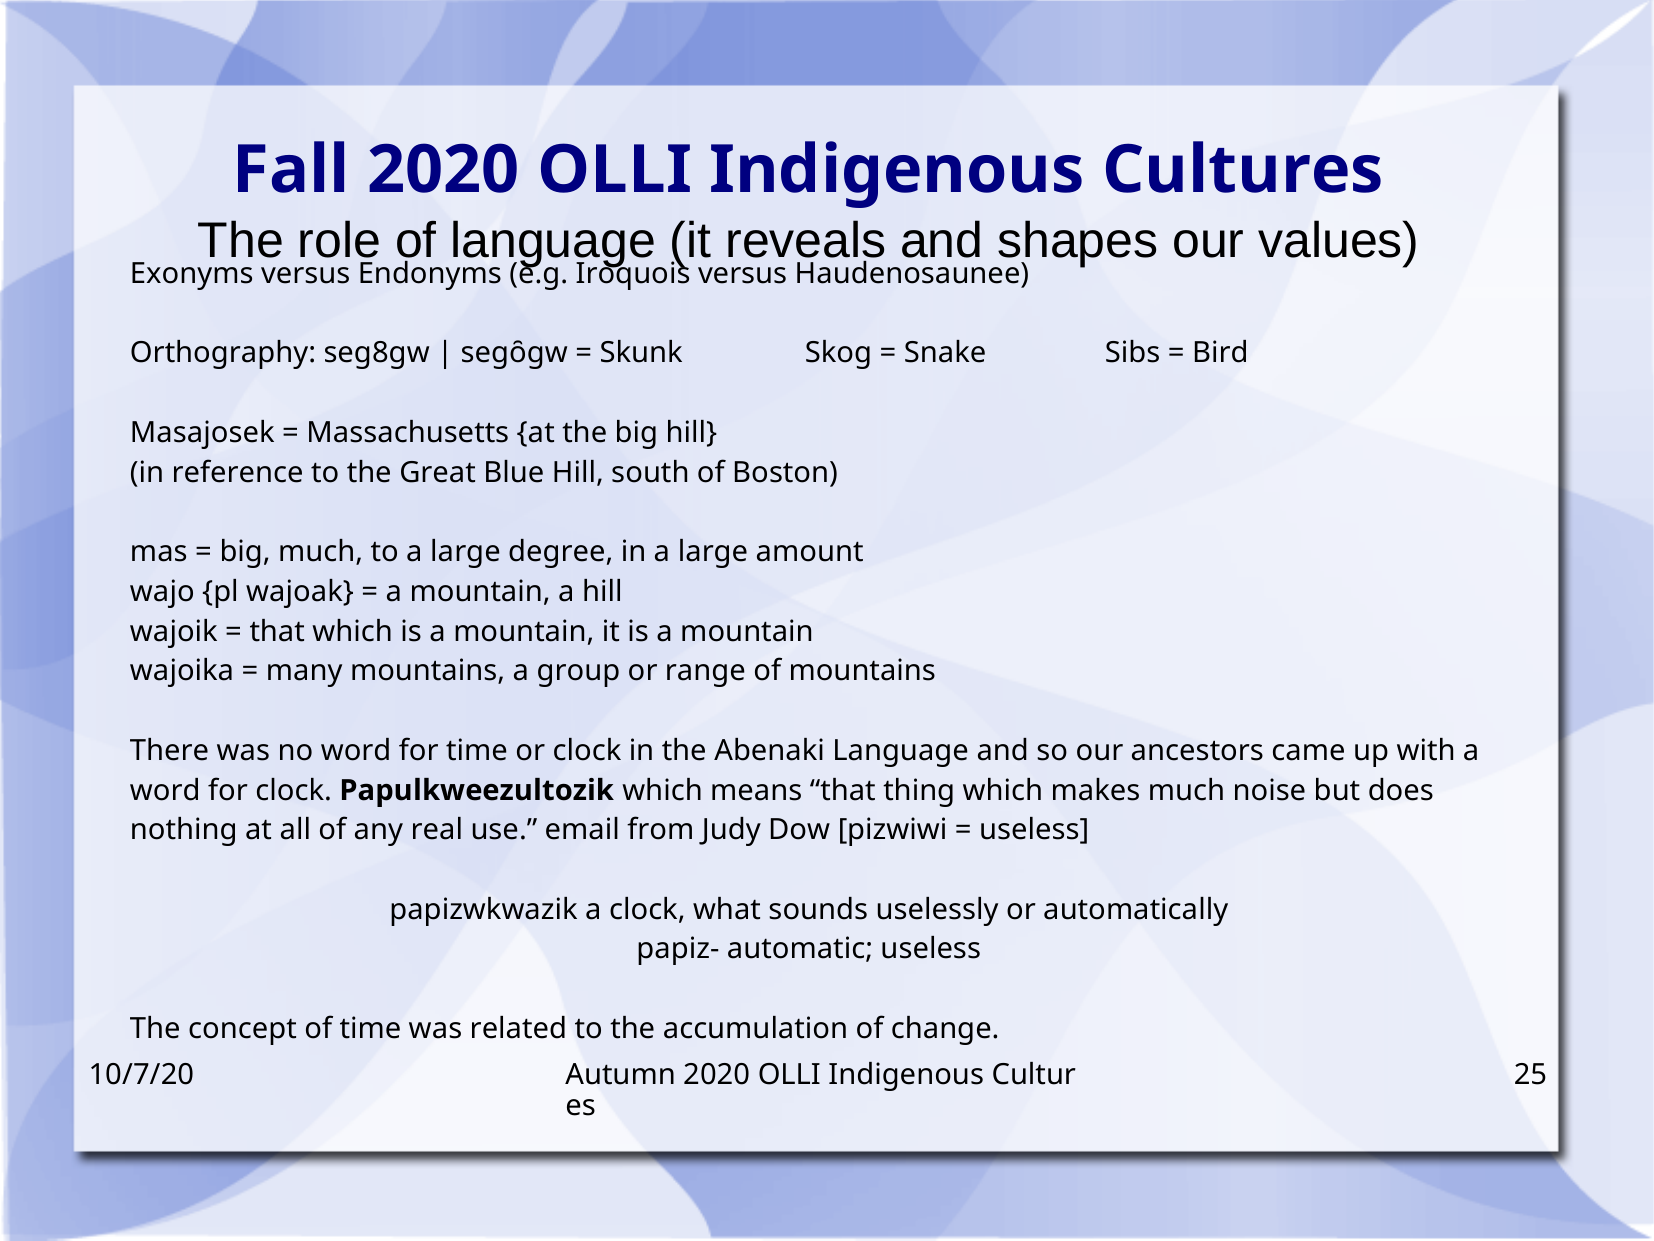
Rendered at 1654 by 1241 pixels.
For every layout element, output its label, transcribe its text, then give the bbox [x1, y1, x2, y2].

picture [0, 0, 1654, 1241]
subtitle Exonyms versus Endonyms (e.g. Iroquois versus Haudenosaunee) Orthography: seg8gw | segȏgw = Skunk Skog = Snake Sibs = Bird Masajosek = Massachusetts {at the big hill} (in reference to the Great Blue Hill, south of Boston) mas = big, much, to a large degree, in a large amount wajo {pl wajoak} = a mountain, a hill wajoik = that which is a mountain, it is a mountain wajoika = many mountains, a group or range of mountains There was no word for time or clock in the Abenaki Language and so our ancestors came up with a word for clock. Papulkweezultozik which means “that thing which makes much noise but does nothing at all of any real use.” email from Judy Dow [pizwiwi = useless] papizwkwazik a clock, what sounds uselessly or automatically papiz- automatic; useless The concept of time was related to the accumulation of change. [129, 290, 1489, 1009]
title Fall 2020 OLLI Indigenous Cultures The role of language (it reveals and shapes our values) [82, 90, 1536, 298]
